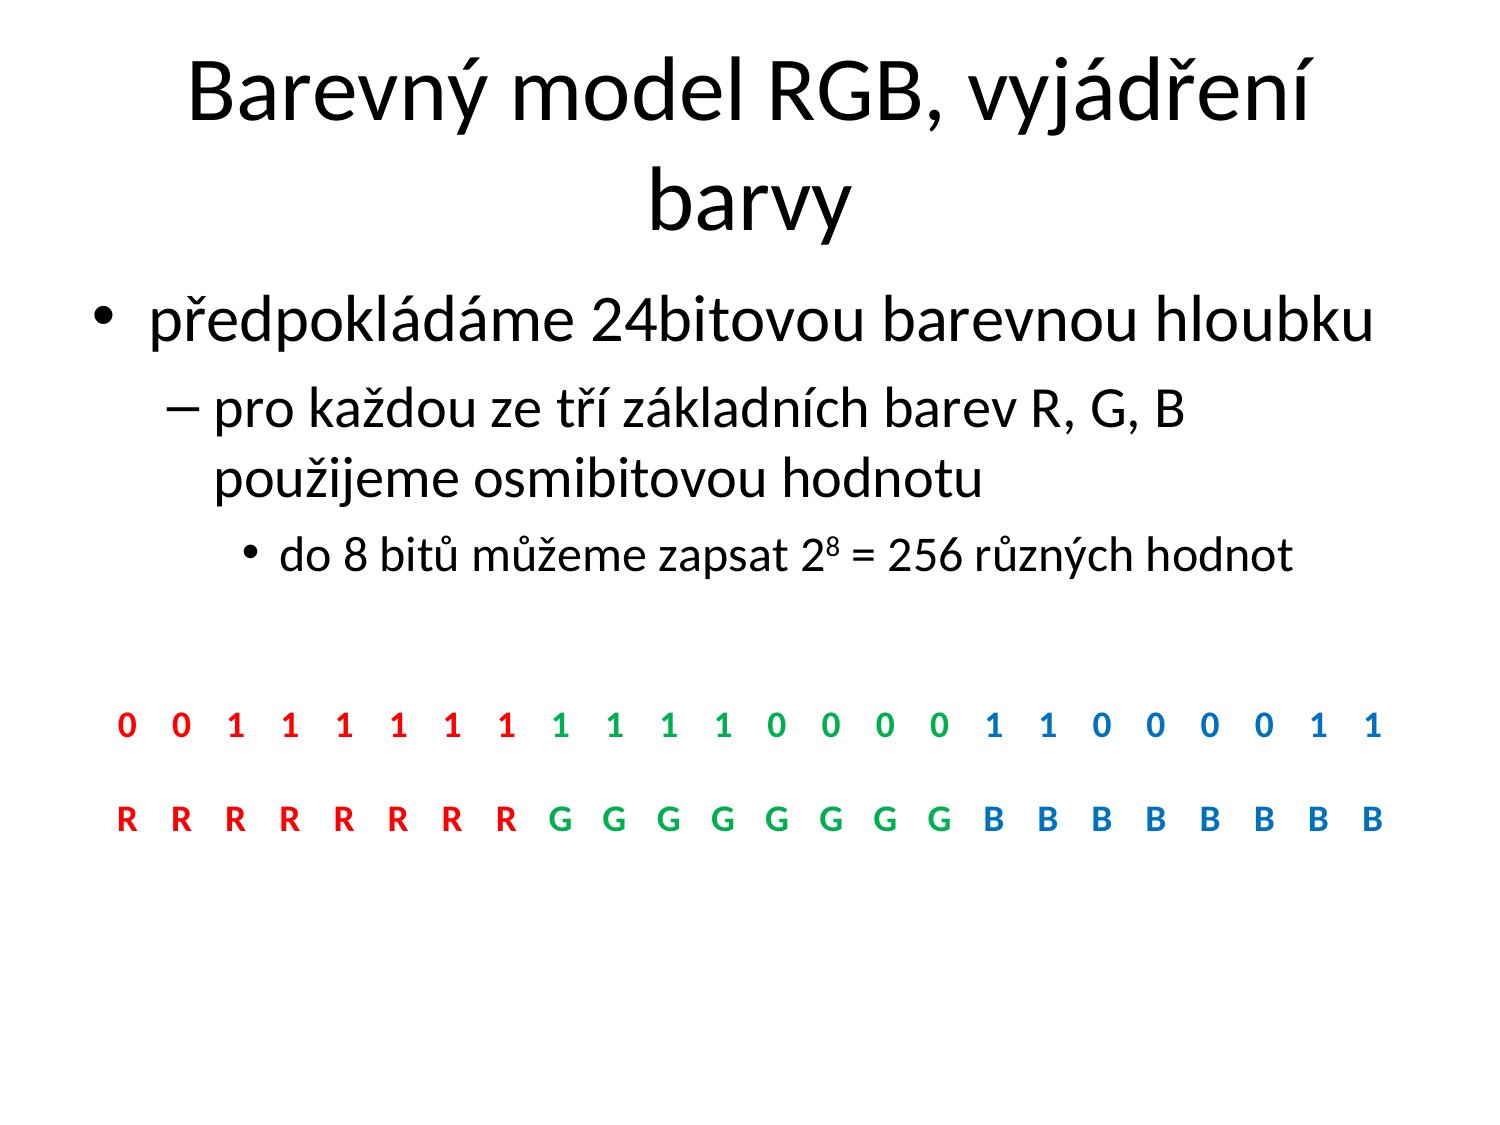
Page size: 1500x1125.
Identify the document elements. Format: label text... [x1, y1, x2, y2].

table_header 0 [1183, 692, 1237, 753]
table_header B [1129, 787, 1183, 848]
table_header R [100, 787, 154, 848]
table_header B [1237, 787, 1291, 848]
table_header G [696, 787, 750, 848]
table_header 1 [479, 692, 533, 753]
table_header B [1021, 787, 1075, 848]
table_header 1 [209, 692, 263, 753]
title Barevný model RGB, vyjádření barvy [75, 21, 1426, 257]
table_header 0 [804, 692, 858, 753]
table_header 1 [967, 692, 1021, 753]
table_header 1 [533, 692, 587, 753]
table_header 0 [750, 692, 804, 753]
table_header G [913, 787, 967, 848]
table_header R [263, 787, 317, 848]
table_header G [642, 787, 696, 848]
table_header R [317, 787, 371, 848]
table_header G [587, 787, 642, 848]
table_header 1 [587, 692, 642, 753]
table_header 1 [317, 692, 371, 753]
table_header 1 [1346, 692, 1400, 753]
table_header R [425, 787, 479, 848]
table_header 1 [425, 692, 479, 753]
table_header 1 [642, 692, 696, 753]
table_header 1 [1291, 692, 1346, 753]
table_header G [533, 787, 587, 848]
table_header G [750, 787, 804, 848]
table_header R [371, 787, 425, 848]
table_header B [1291, 787, 1346, 848]
table_header 1 [696, 692, 750, 753]
table_header B [1183, 787, 1237, 848]
table_header 0 [154, 692, 209, 753]
table_header G [804, 787, 858, 848]
table_header 0 [1129, 692, 1183, 753]
table_header 0 [1075, 692, 1129, 753]
table_header B [967, 787, 1021, 848]
list předpokládáme 24bitovou barevnou hloubku pro každou ze tří základních barev R, G, B použijeme osmibitovou hodnotu do 8 bitů můžeme zapsat 28 = 256 různých hodnot [76, 267, 1427, 1010]
table_header 0 [100, 692, 154, 753]
table_header B [1075, 787, 1129, 848]
table_header 0 [858, 692, 913, 753]
table_header R [154, 787, 209, 848]
table_header B [1346, 787, 1400, 848]
table_header R [209, 787, 263, 848]
table_header R [479, 787, 533, 848]
table_header 0 [1237, 692, 1291, 753]
table_header 0 [913, 692, 967, 753]
table_header G [858, 787, 913, 848]
table_header 1 [371, 692, 425, 753]
table_header 1 [263, 692, 317, 753]
table_header 1 [1021, 692, 1075, 753]
